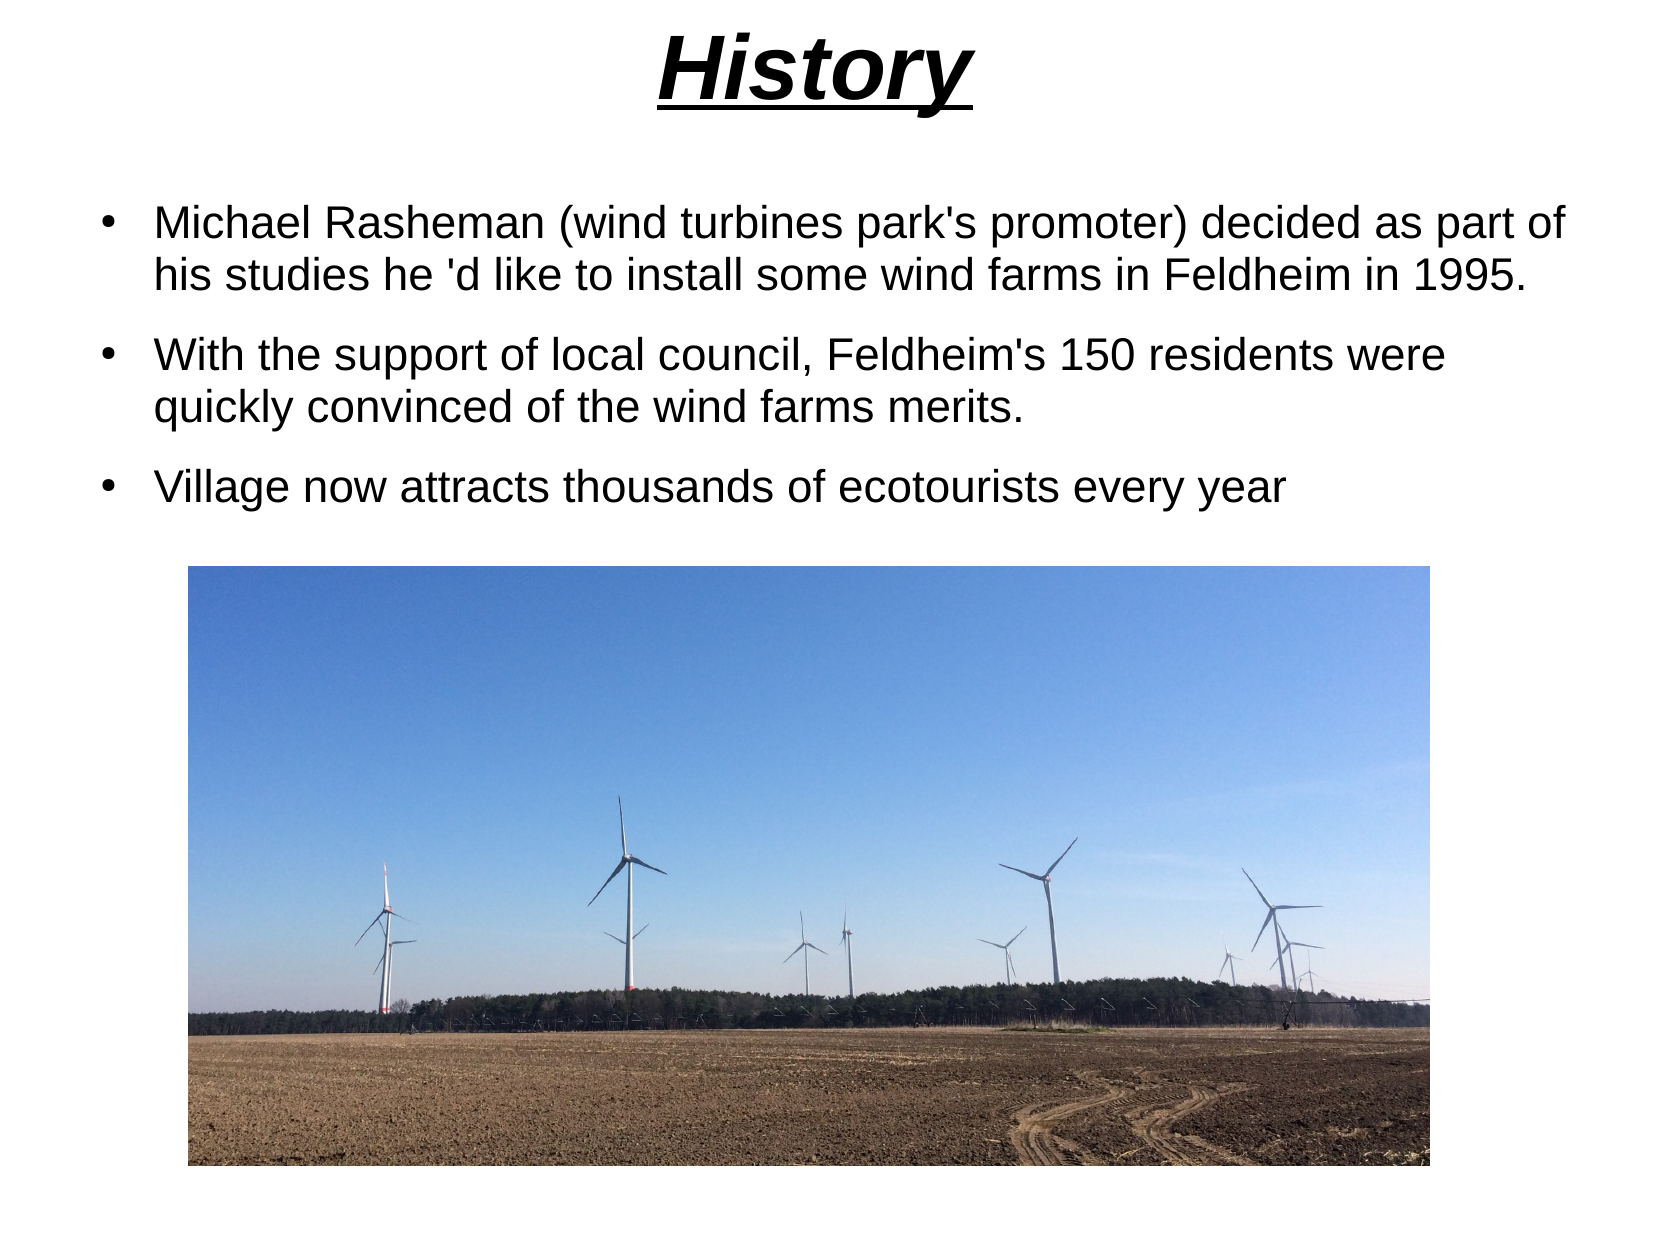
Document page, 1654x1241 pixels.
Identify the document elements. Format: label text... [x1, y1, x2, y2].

title History [70, 0, 1560, 172]
picture [188, 566, 1430, 1166]
list Michael Rasheman (wind turbines park's promoter) decided as part of his studies he 'd like to install some wind farms in Feldheim in 1995. With the support of local council, Feldheim's 150 residents were quickly convinced of the wind farms merits. Village now attracts thousands of ecotourists every year [82, 197, 1571, 1016]
